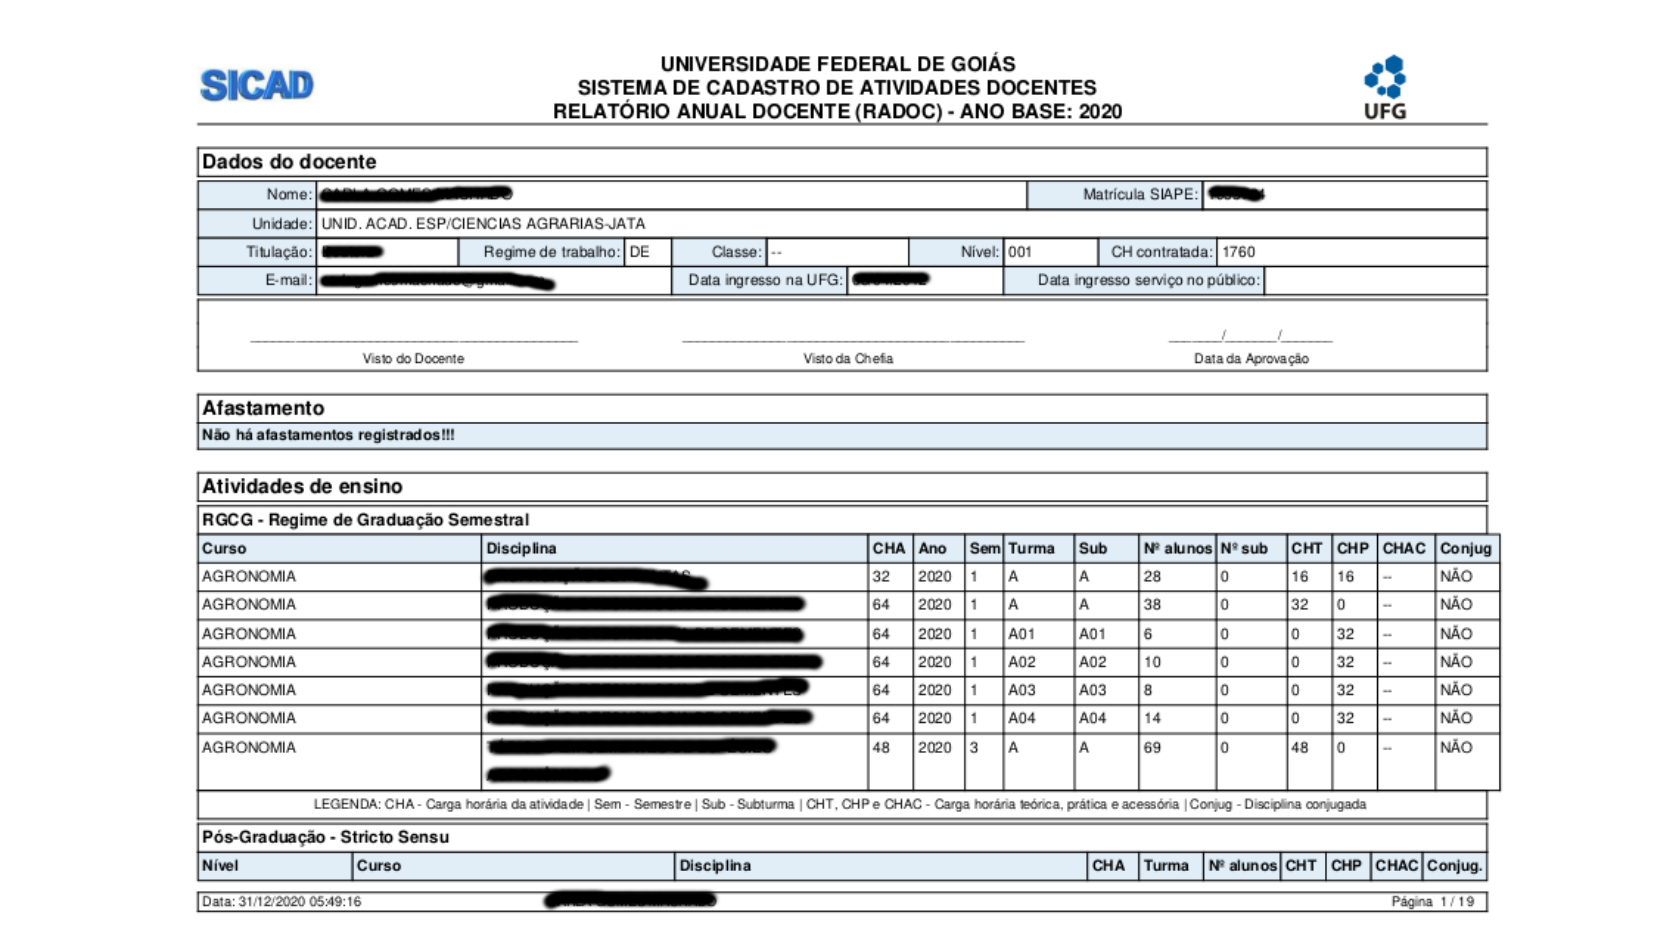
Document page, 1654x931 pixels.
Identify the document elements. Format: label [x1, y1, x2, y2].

picture [130, 0, 1523, 930]
